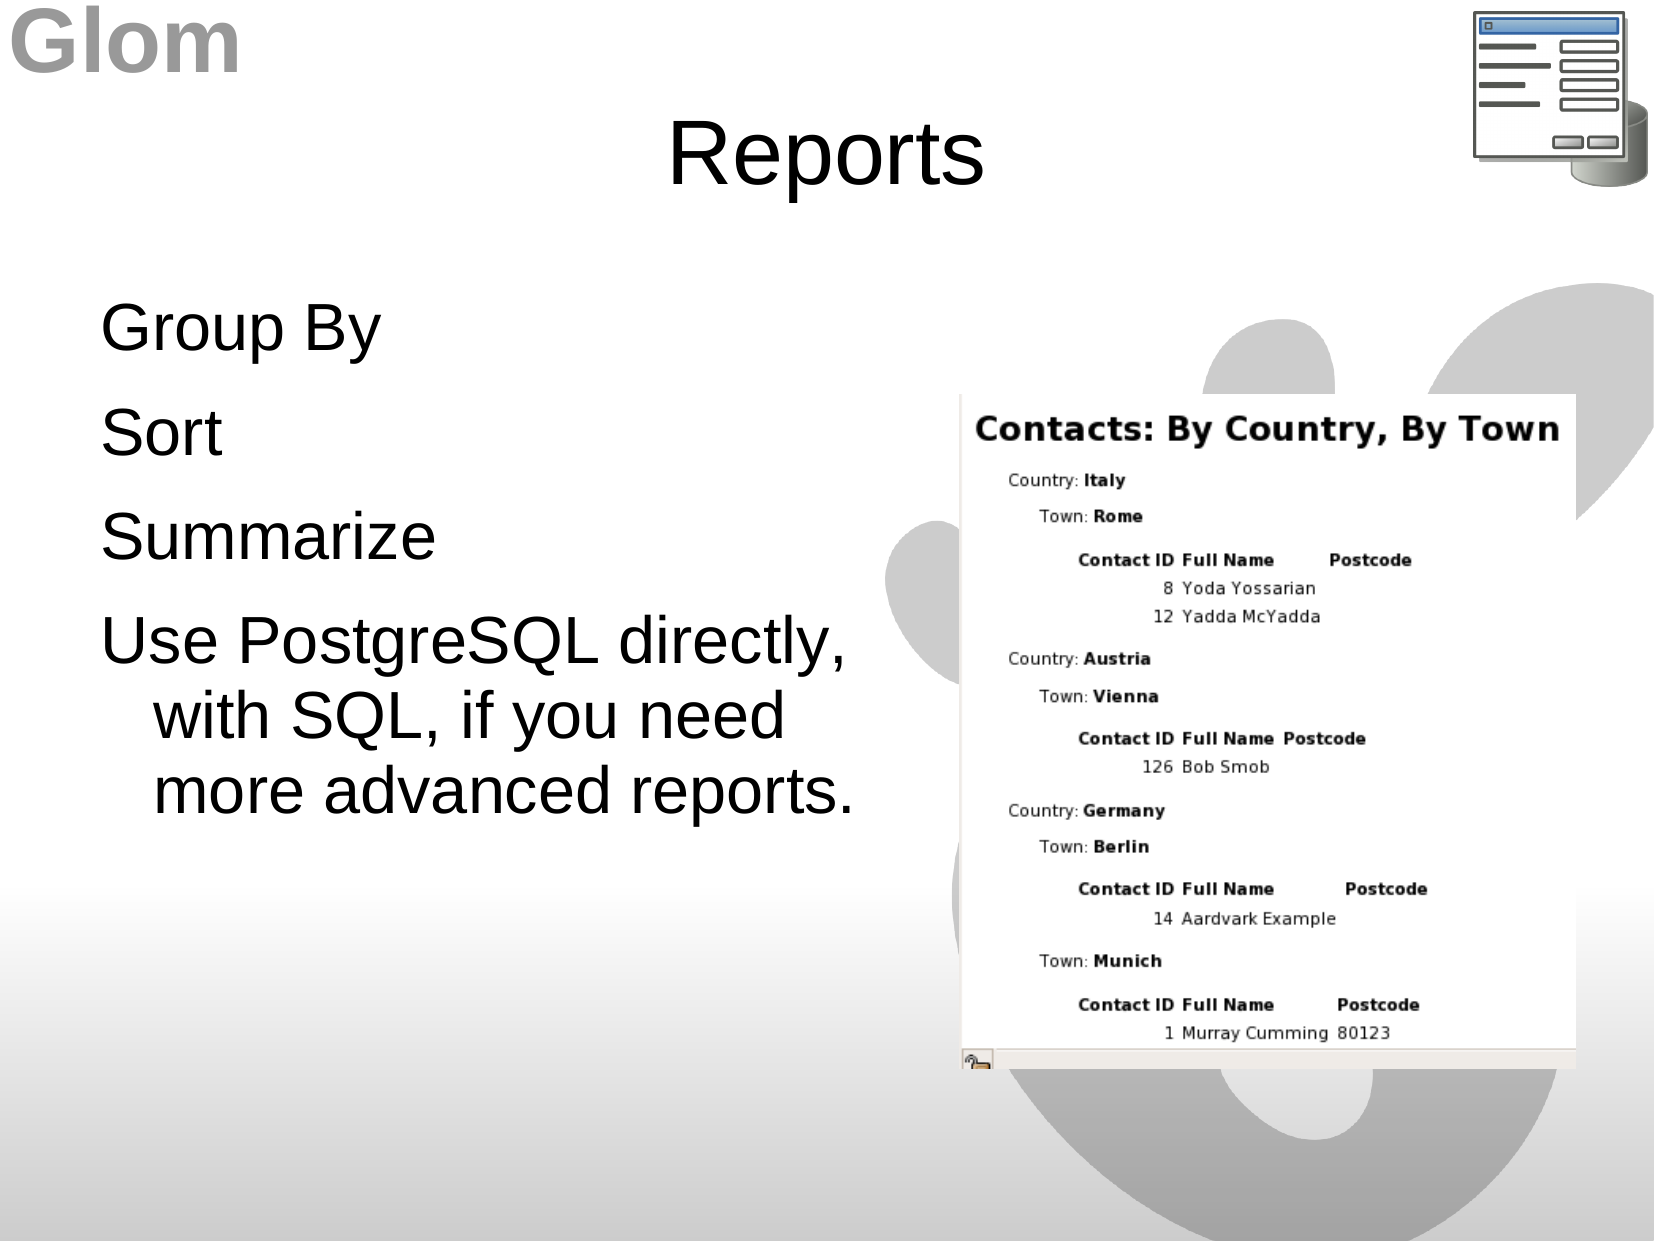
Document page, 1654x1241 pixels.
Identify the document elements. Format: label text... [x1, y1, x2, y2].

picture [885, 283, 1654, 1241]
title Reports [82, 49, 1571, 257]
list Group By Sort Summarize Use PostgreSQL directly, with SQL, if you need more advanced reports. [82, 290, 1571, 1109]
picture [1473, 11, 1648, 187]
